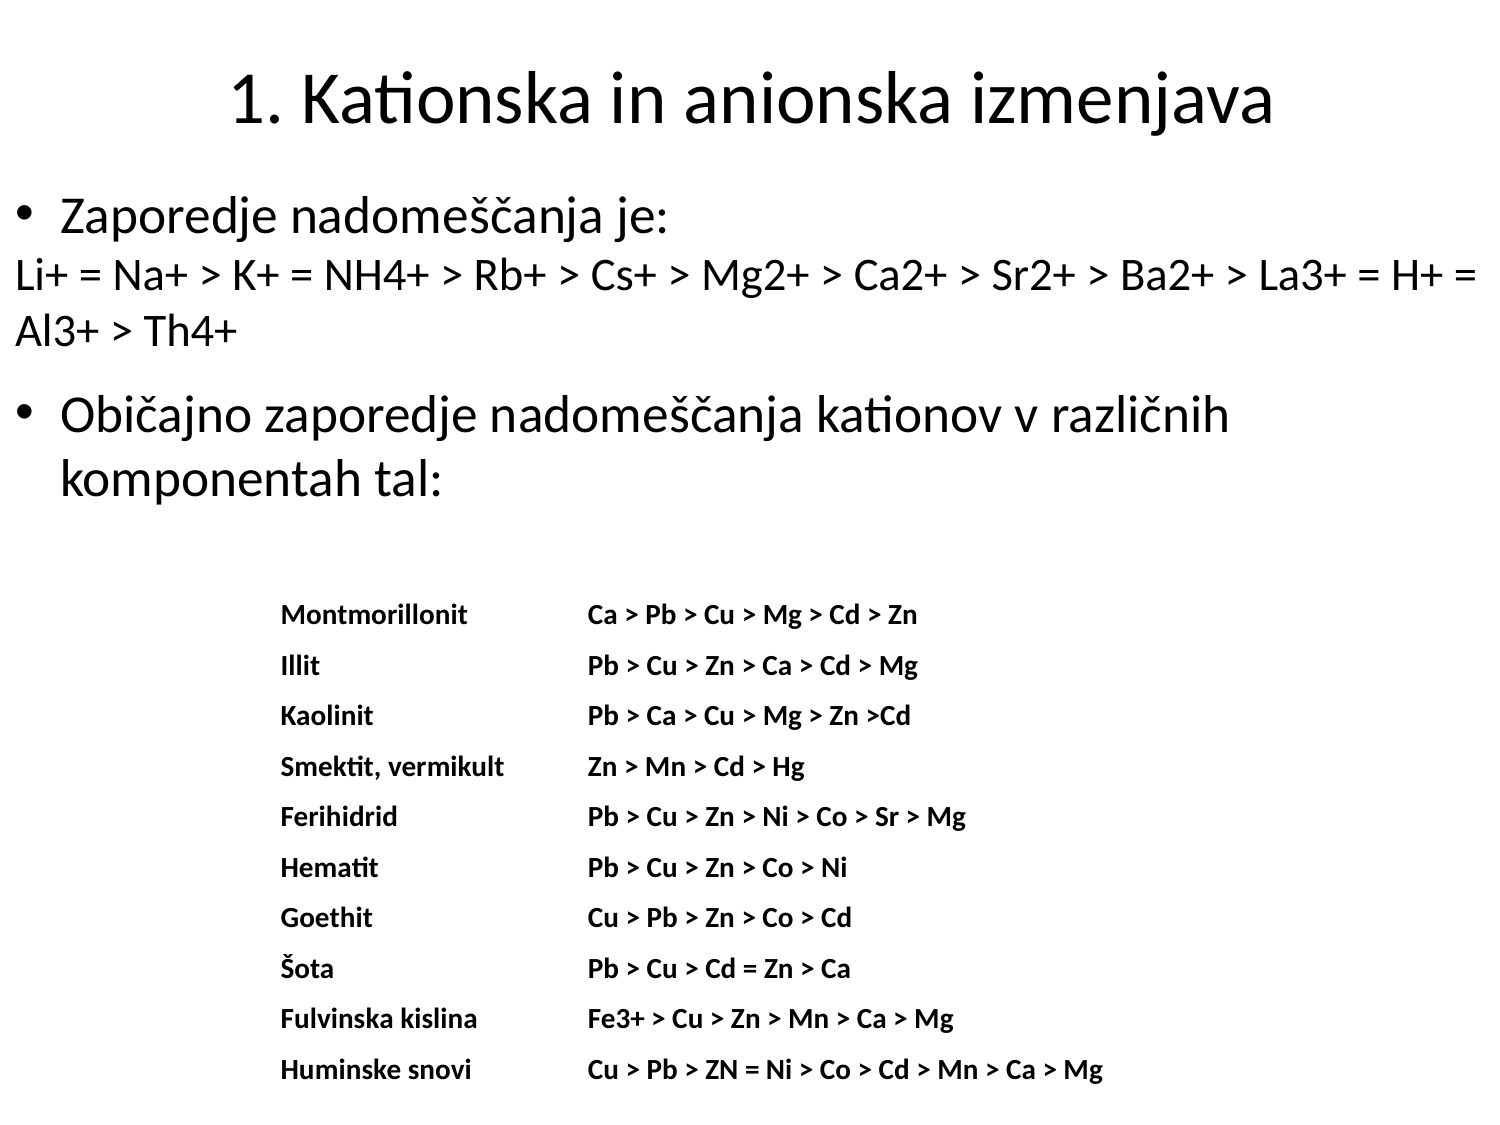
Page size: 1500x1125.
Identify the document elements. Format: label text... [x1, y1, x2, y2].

table_cell Cu > Pb > Zn > Co > Cd [573, 898, 1152, 949]
table_cell Pb > Cu > Cd = Zn > Ca [573, 949, 1152, 999]
title 1. Kationska in anionska izmenjava [76, 0, 1427, 172]
table_cell Fulvinska kislina [266, 999, 573, 1050]
table_cell Pb > Cu > Zn > Co > Ni [573, 848, 1152, 898]
table_cell Pb > Ca > Cu > Mg > Zn >Cd [573, 696, 1152, 747]
table_cell Cu > Pb > ZN = Ni > Co > Cd > Mn > Ca > Mg [573, 1050, 1152, 1125]
table_header Montmorillonit [266, 595, 573, 646]
table_cell Pb > Cu > Zn > Ca > Cd > Mg [573, 646, 1152, 696]
table_cell Ferihidrid [266, 797, 573, 848]
table_cell Illit [266, 646, 573, 696]
table_cell Goethit [266, 898, 573, 949]
table_cell Smektit, vermikult [266, 747, 573, 797]
table_cell Huminske snovi [266, 1050, 573, 1125]
table_cell Hematit [266, 848, 573, 898]
list Zaporedje nadomeščanja je: Li+ = Na+ > K+ = NH4+ > Rb+ > Cs+ > Mg2+ > Ca2+ > Sr2+ > Ba2+ > La3+ = H+ = Al3+ > Th4+ Običajno zaporedje nadomeščanja kationov v različnih komponentah tal: [0, 172, 1500, 516]
table_cell Pb > Cu > Zn > Ni > Co > Sr > Mg [573, 797, 1152, 848]
table_cell Kaolinit [266, 696, 573, 747]
table_header Ca > Pb > Cu > Mg > Cd > Zn [573, 595, 1152, 646]
table_cell Zn > Mn > Cd > Hg [573, 747, 1152, 797]
table_cell Šota [266, 949, 573, 999]
table_cell Fe3+ > Cu > Zn > Mn > Ca > Mg [573, 999, 1152, 1050]
